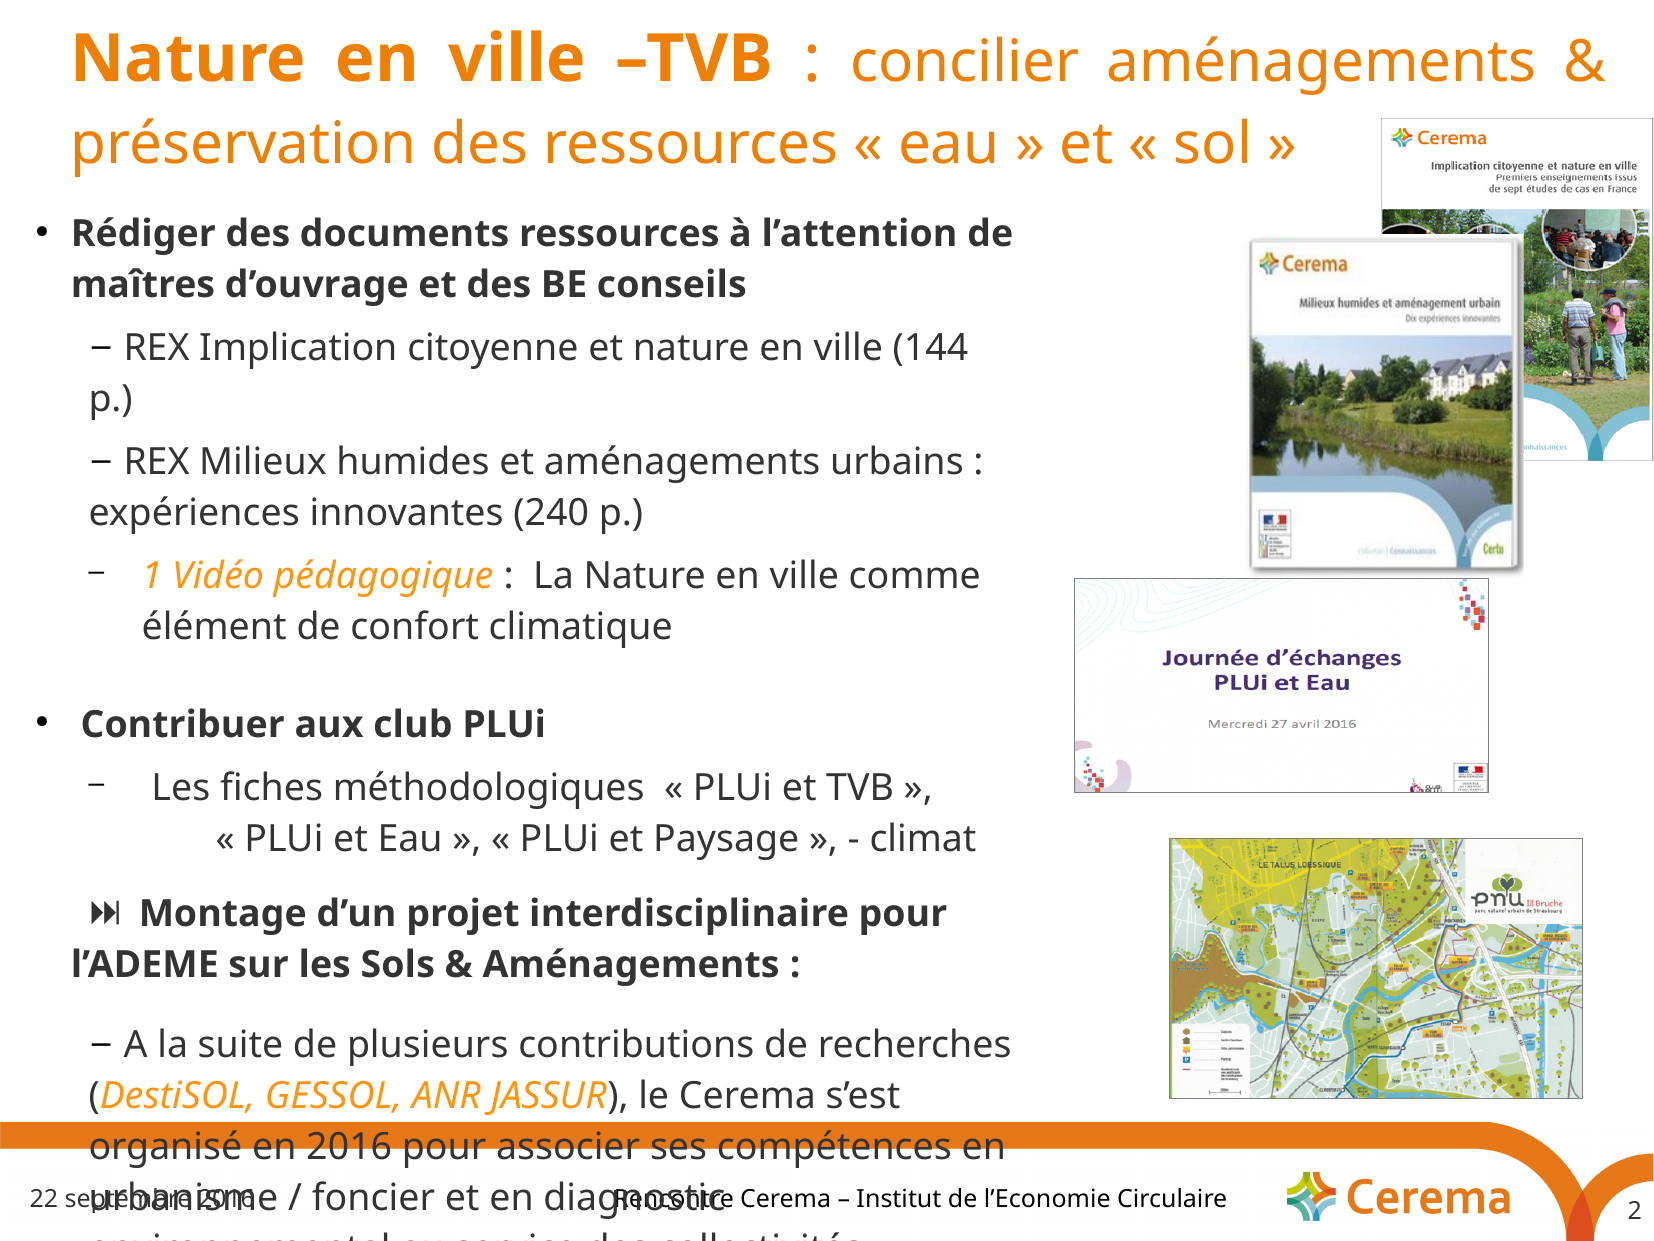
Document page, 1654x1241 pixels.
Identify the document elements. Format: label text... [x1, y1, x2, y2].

picture [1074, 118, 1654, 793]
list Rédiger des documents ressources à l’attention de maîtres d’ouvrage et des BE conseils REX Implication citoyenne et nature en ville (144 p.) REX Milieux humides et aménagements urbains : expériences innovantes (240 p.) 1 Vidéo pédagogique : La Nature en ville comme élément de confort climatique Contribuer aux club PLUi Les fiches méthodologiques « PLUi et TVB », « PLUi et Eau », « PLUi et Paysage », - climat  Montage d’un projet interdisciplinaire pour l’ADEME sur les Sols & Aménagements : A la suite de plusieurs contributions de recherches (DestiSOL, GESSOL, ANR JASSUR), le Cerema s’est organisé en 2016 pour associer ses compétences en urbanisme / foncier et en diagnostic environnemental au service des collectivités. [0, 206, 1016, 1022]
picture [0, 1122, 1654, 1241]
picture [1169, 838, 1583, 1099]
title Nature en ville –TVB : concilier aménagements & préservation des ressources « eau » et « sol » [70, 19, 1607, 172]
